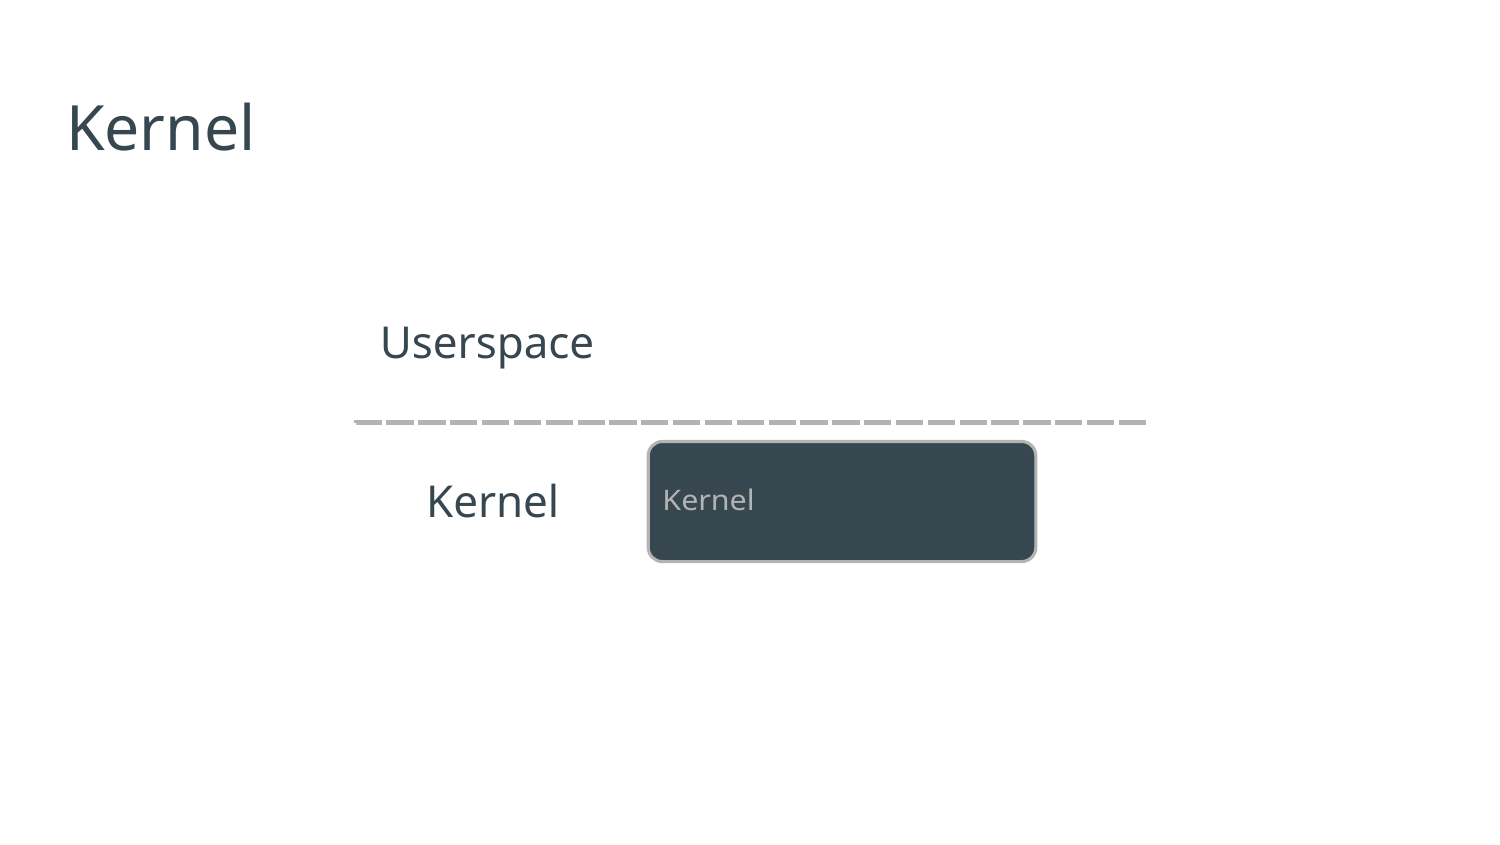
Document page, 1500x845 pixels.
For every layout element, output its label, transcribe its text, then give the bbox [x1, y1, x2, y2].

picture [0, 281, 1500, 564]
title Kernel [51, 72, 1449, 167]
